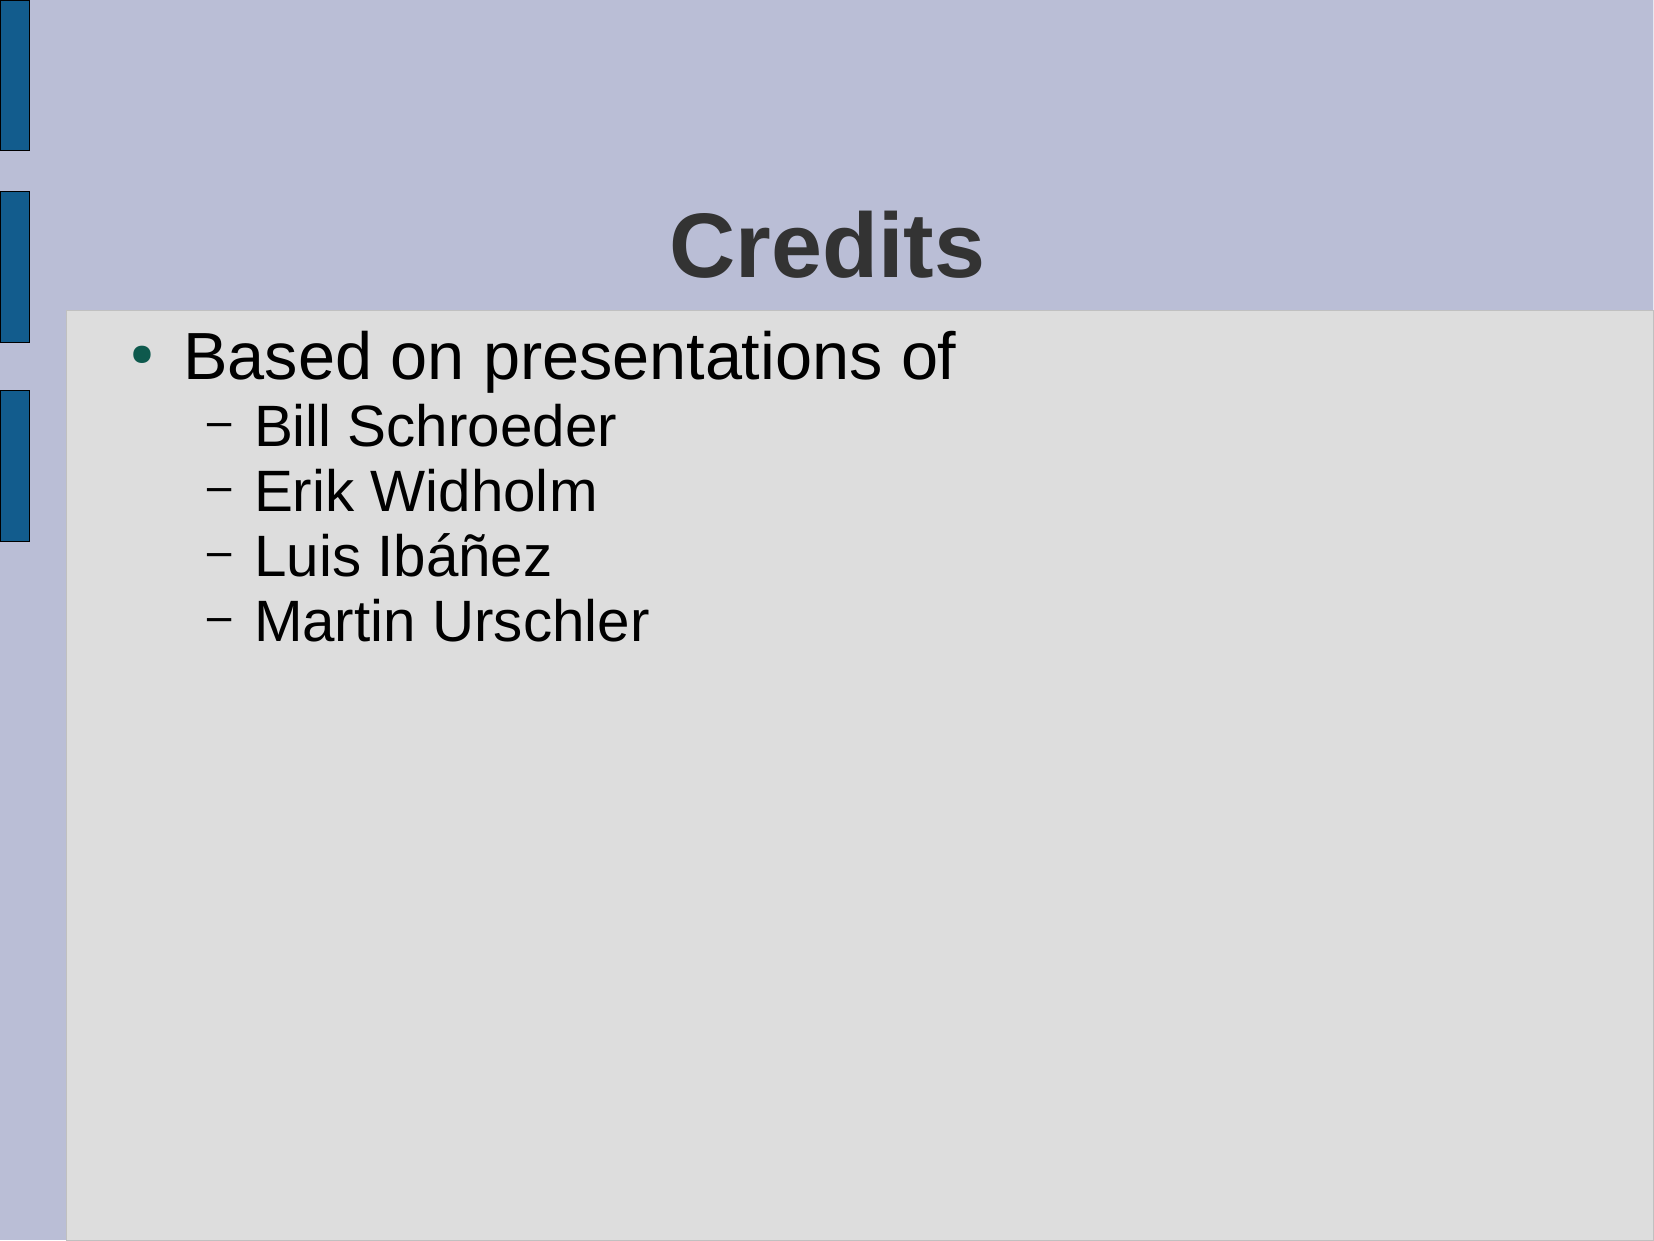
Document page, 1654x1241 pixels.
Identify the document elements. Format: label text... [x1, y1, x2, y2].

title Credits [121, 91, 1534, 299]
list Based on presentations of Bill Schroeder Erik Widholm Luis Ibáñez Martin Urschler [112, 319, 1613, 1212]
